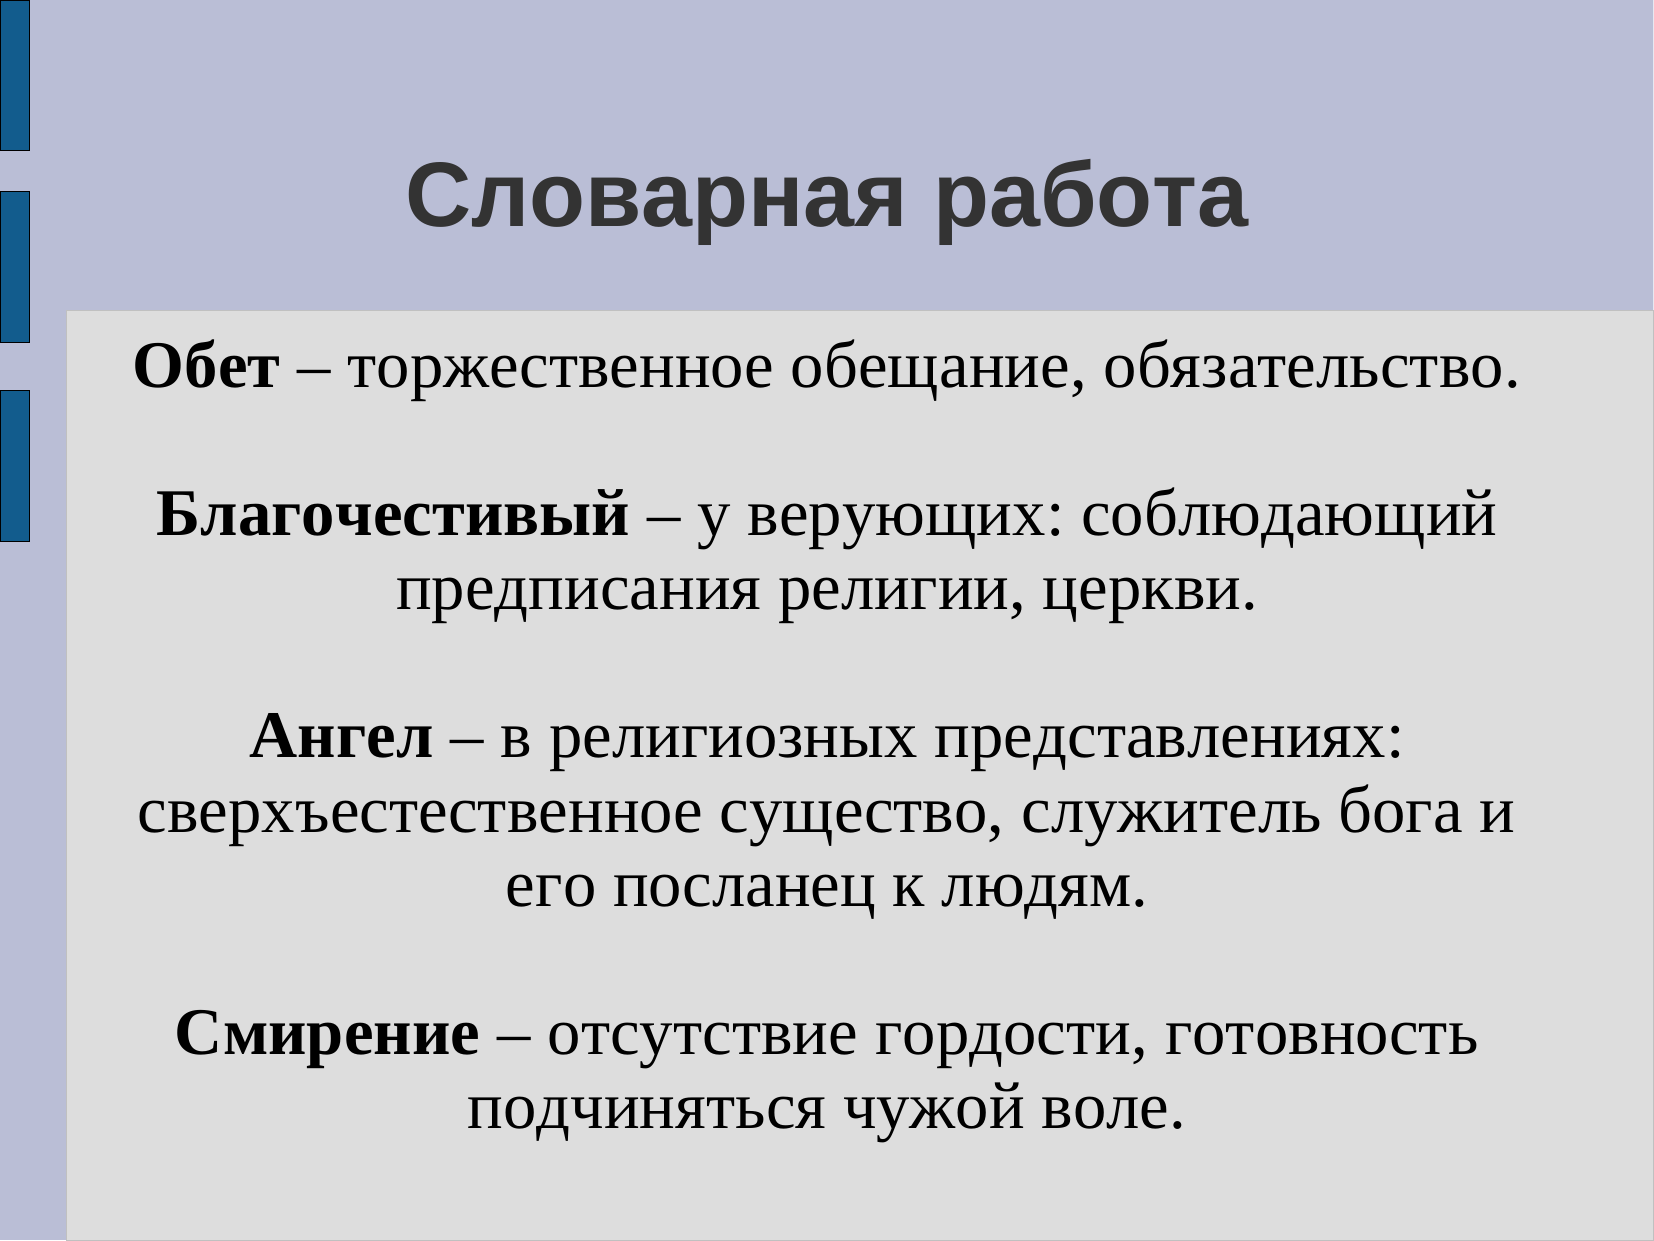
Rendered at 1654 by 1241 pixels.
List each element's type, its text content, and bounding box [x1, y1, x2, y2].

title Словарная работа [121, 98, 1534, 291]
subtitle Обет – торжественное обещание, обязательство. Благочестивый – у верующих: соблюдающий предписания религии, церкви. Ангел – в религиозных представлениях: сверхъестественное существо, служитель бога и его посланец к людям. Смирение – отсутствие гордости, готовность подчиняться чужой воле. [121, 328, 1534, 1143]
